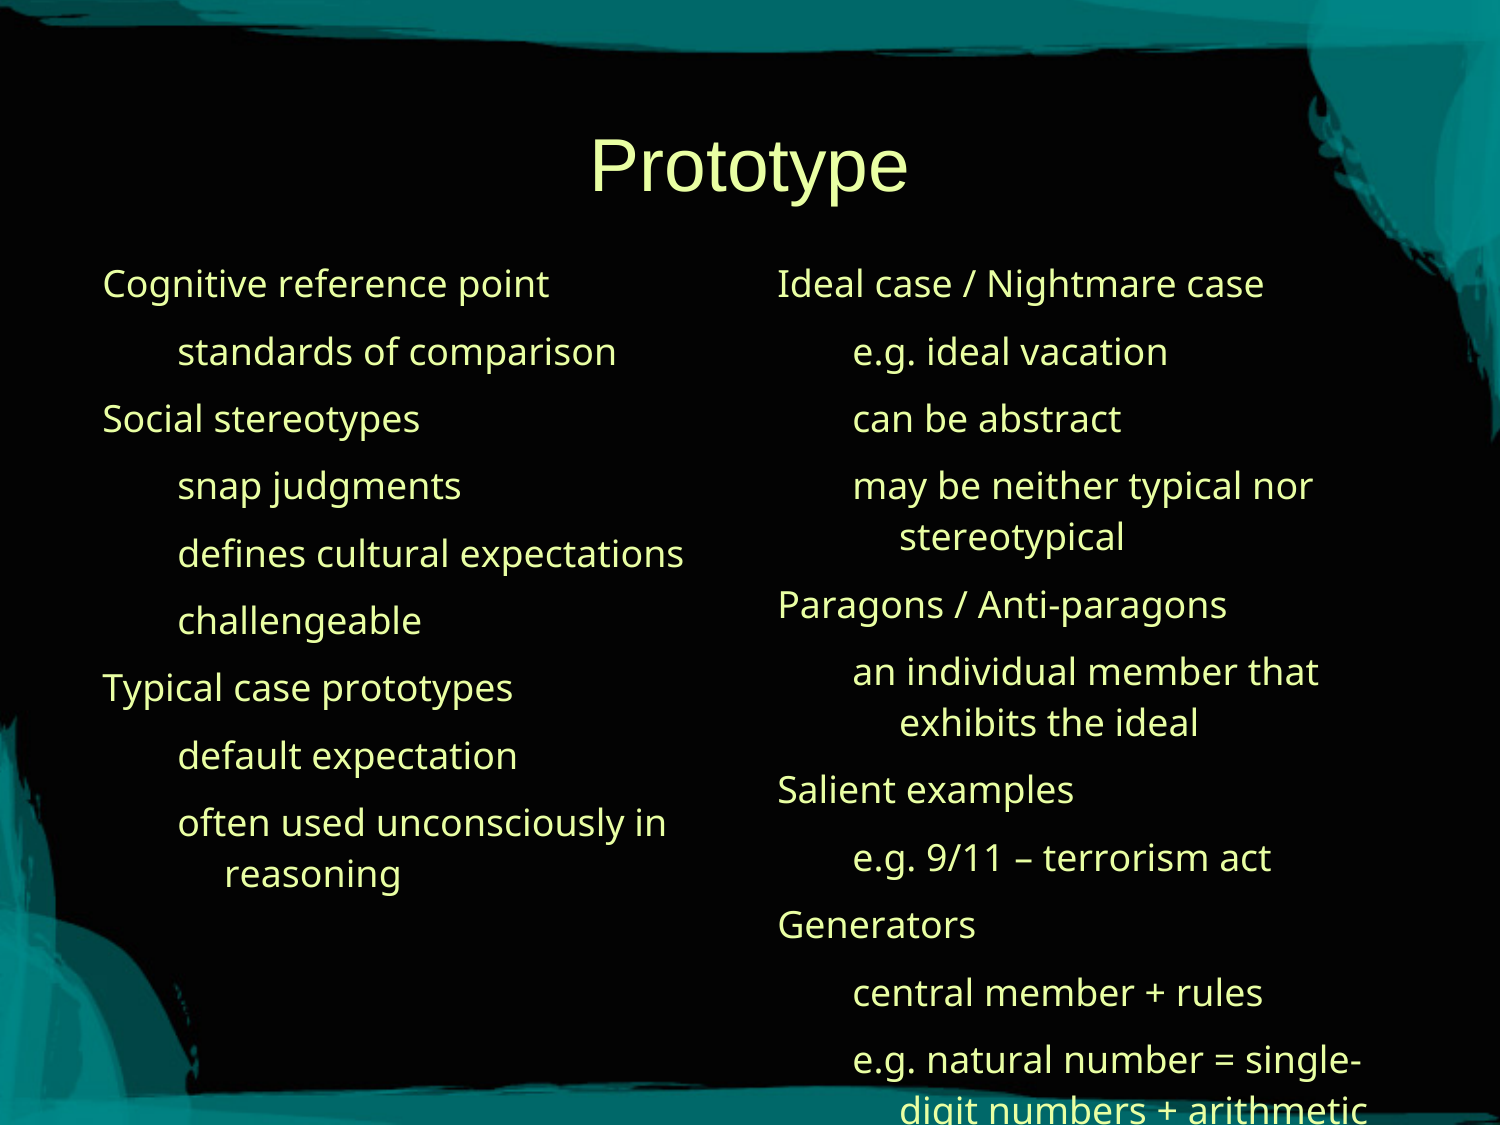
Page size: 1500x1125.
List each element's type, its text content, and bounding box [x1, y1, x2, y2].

picture [936, 1106, 948, 1122]
title Prototype [87, 69, 1413, 263]
picture [0, 0, 1500, 1125]
list Cognitive reference point standards of comparison Social stereotypes snap judgments defines cultural expectations challengeable Typical case prototypes default expectation often used unconsciously in reasoning [87, 249, 738, 1063]
list Ideal case / Nightmare case e.g. ideal vacation can be abstract may be neither typical nor stereotypical Paragons / Anti-paragons an individual member that exhibits the ideal Salient examples e.g. 9/11 – terrorism act Generators central member + rules e.g. natural number = single-digit numbers + arithmetic [762, 249, 1413, 1063]
